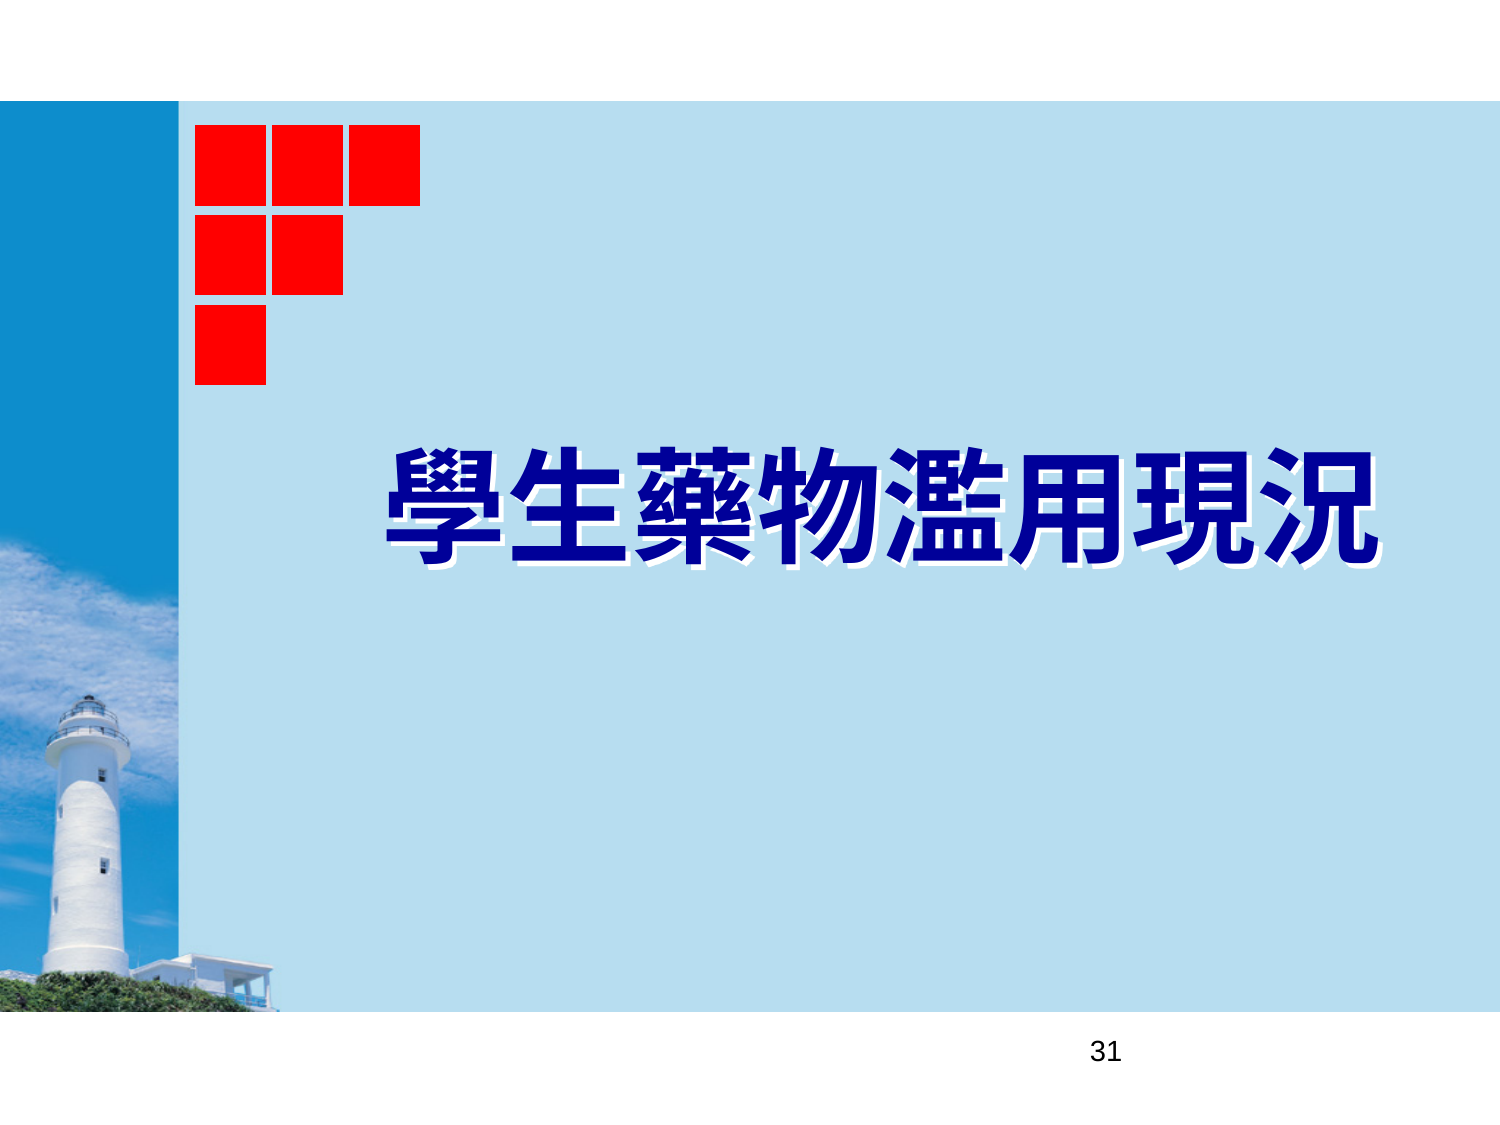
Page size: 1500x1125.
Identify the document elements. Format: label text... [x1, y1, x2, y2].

text_box [195, 305, 266, 385]
picture [0, 101, 1500, 1012]
text_box [195, 125, 266, 206]
text_box [349, 125, 420, 206]
text_box [195, 215, 266, 295]
text_box [272, 215, 343, 295]
text_box [272, 125, 343, 206]
list 學生藥物濫用現況 [289, 420, 1400, 658]
text_box [1074, 1024, 1426, 1103]
